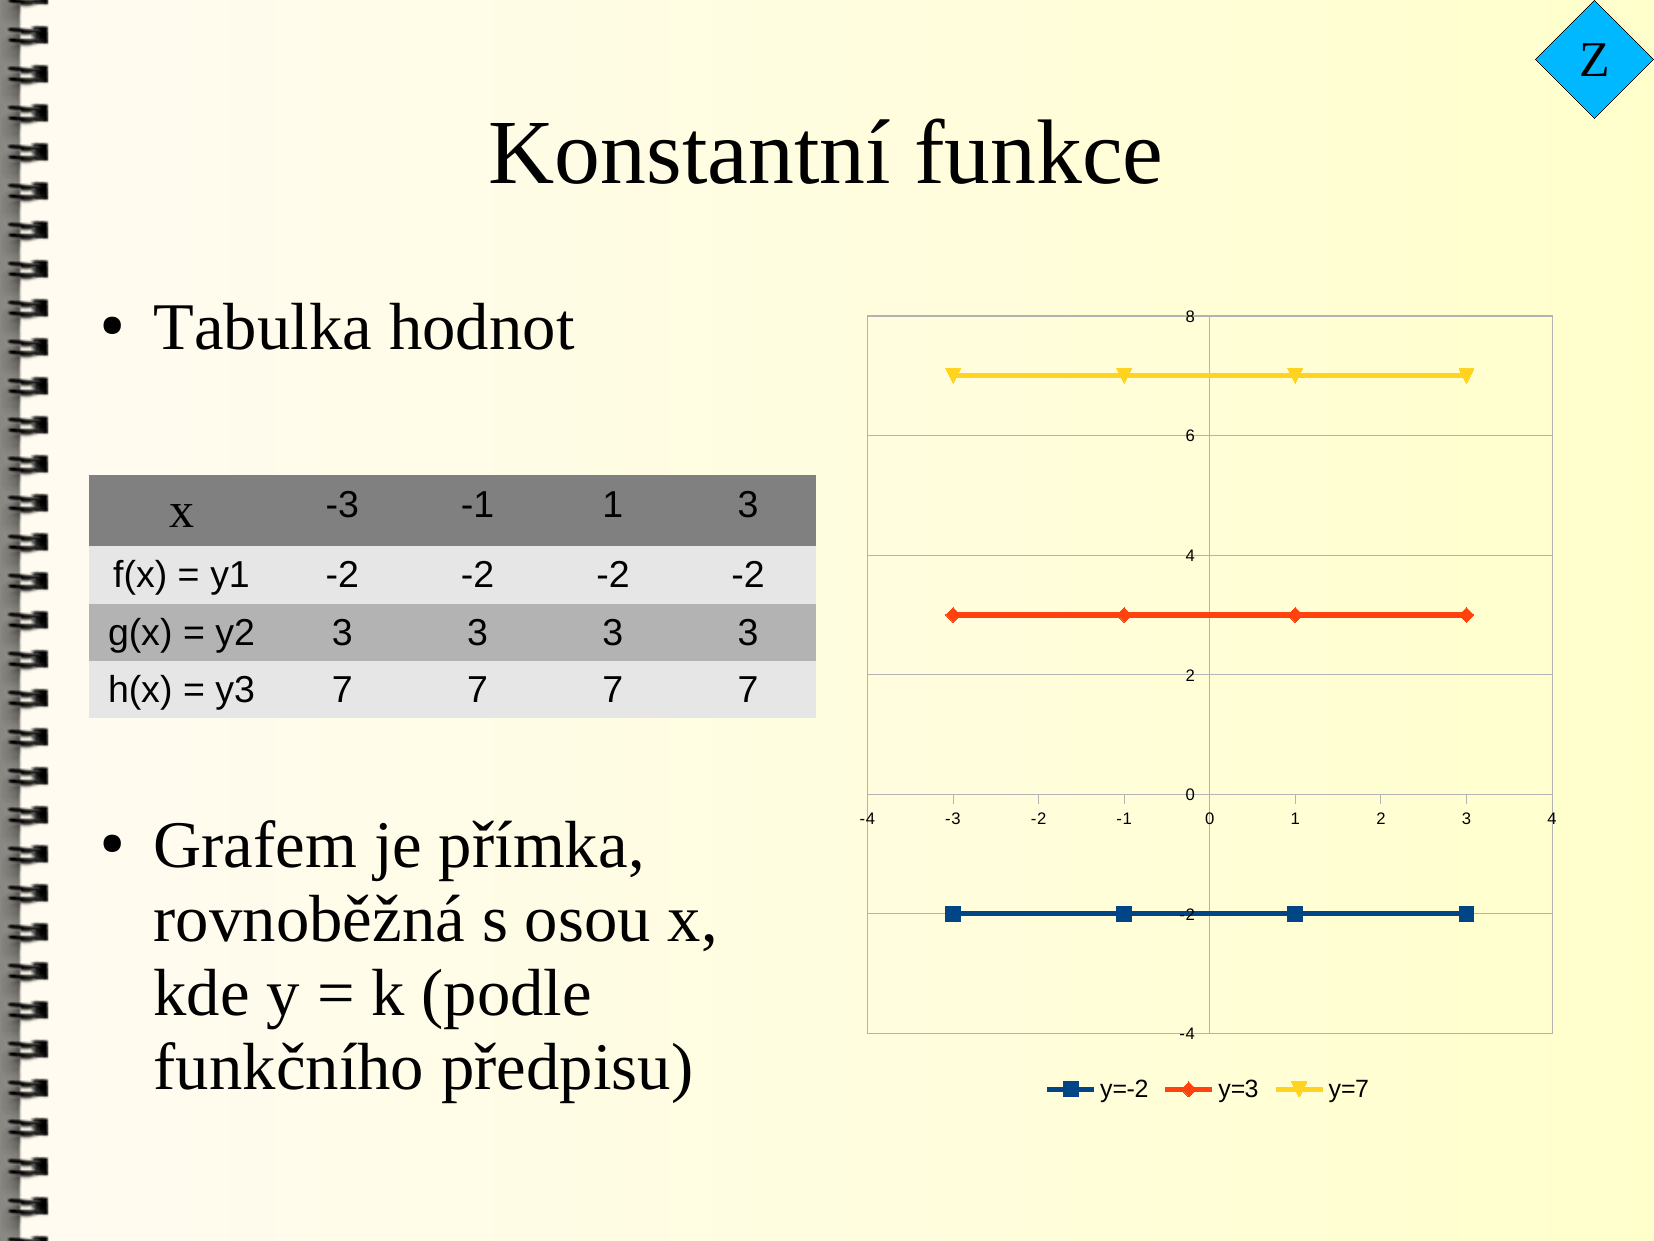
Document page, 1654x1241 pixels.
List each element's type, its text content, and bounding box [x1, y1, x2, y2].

table_cell h(x) = y3 [89, 661, 275, 718]
table_cell 7 [545, 661, 680, 718]
table_cell f(x) = y1 [89, 546, 275, 604]
table_header -1 [410, 475, 545, 546]
table_cell 3 [275, 604, 410, 661]
table_cell -2 [680, 546, 816, 604]
table_cell -2 [275, 546, 410, 604]
title Konstantní funkce [82, 56, 1571, 250]
table_cell 3 [680, 604, 816, 661]
table_header 1 [545, 475, 680, 546]
chart [845, 290, 1572, 1109]
table_cell 3 [410, 604, 545, 661]
picture [0, 0, 1654, 1241]
table_cell 7 [680, 661, 816, 718]
table_cell -2 [545, 546, 680, 604]
list Tabulka hodnot Grafem je přímka, rovnoběžná s osou x, kde y = k (podle funkčního předpisu) [82, 290, 809, 1105]
table_cell 7 [410, 661, 545, 718]
table_header -3 [275, 475, 410, 546]
text_box Z [1535, 0, 1654, 119]
table_header 3 [680, 475, 816, 546]
table_cell 7 [275, 661, 410, 718]
table_header x [89, 475, 275, 546]
table_cell 3 [545, 604, 680, 661]
table_cell -2 [410, 546, 545, 604]
table_cell g(x) = y2 [89, 604, 275, 661]
